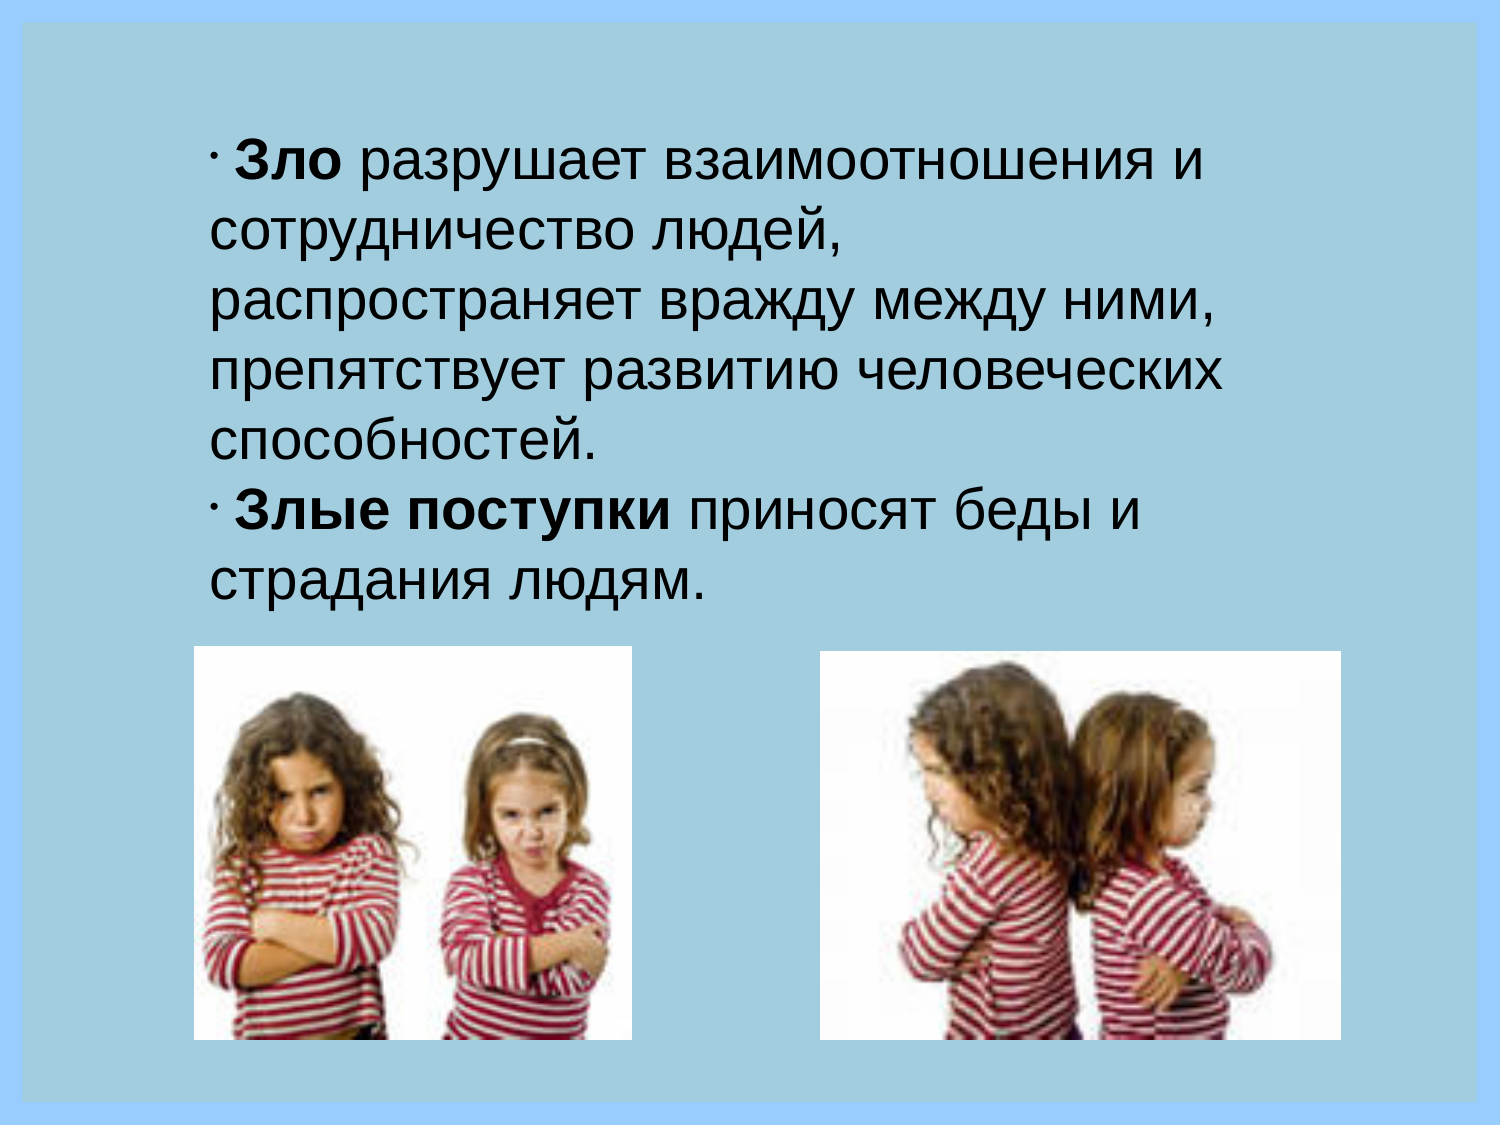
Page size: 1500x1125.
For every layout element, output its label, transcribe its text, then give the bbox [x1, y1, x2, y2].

picture [820, 651, 1341, 1040]
picture [194, 646, 632, 1040]
text_box Зло разрушает взаимоотношения и сотрудничество людей, распространяет вражду между ними, препятствует развитию человеческих способностей. Злые поступки приносят беды и страдания людям. [194, 113, 1306, 619]
